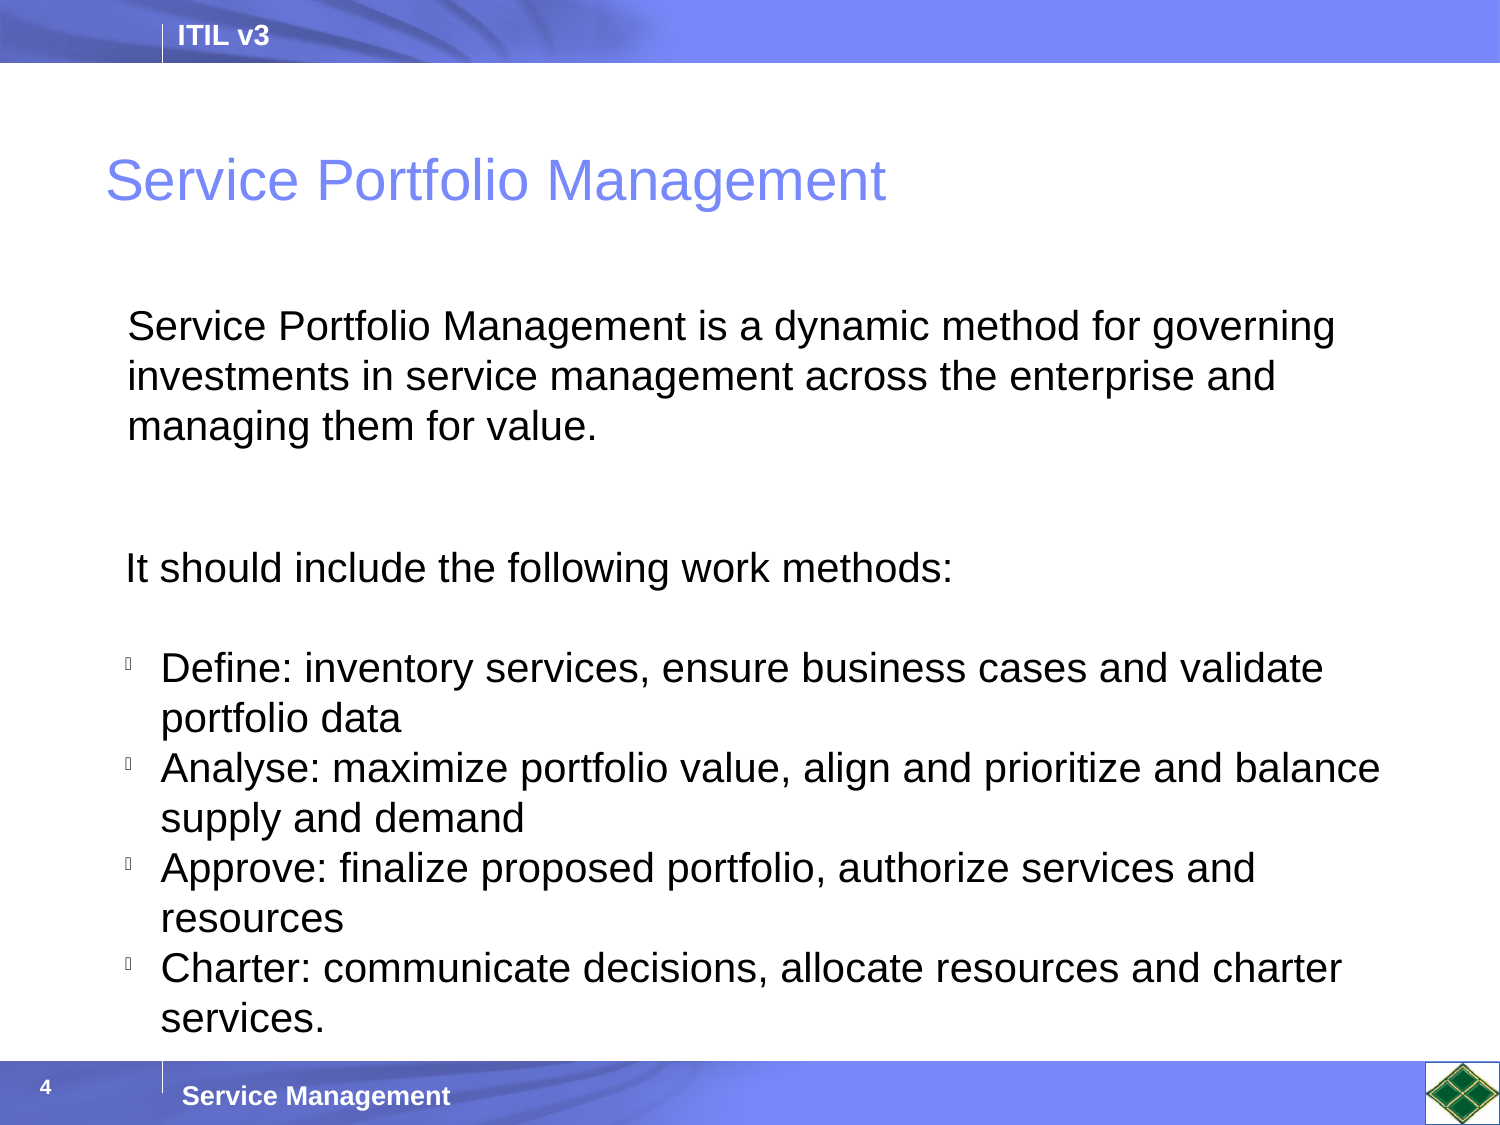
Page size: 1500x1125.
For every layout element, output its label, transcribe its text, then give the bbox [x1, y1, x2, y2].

picture [0, 0, 1500, 63]
text_box Service Portfolio Management [90, 121, 1443, 221]
text_box Service Portfolio Management is a dynamic method for governing investments in service management across the enterprise and managing them for value. [112, 291, 1388, 461]
text_box It should include the following work methods: Define: inventory services, ensure business cases and validate portfolio data Analyse: maximize portfolio value, align and prioritize and balance supply and demand Approve: finalize proposed portfolio, authorize services and resources Charter: communicate decisions, allocate resources and charter services. [110, 533, 1418, 1017]
text_box <číslo> [25, 1066, 191, 1119]
picture [1426, 1063, 1499, 1124]
picture [0, 1061, 1500, 1125]
